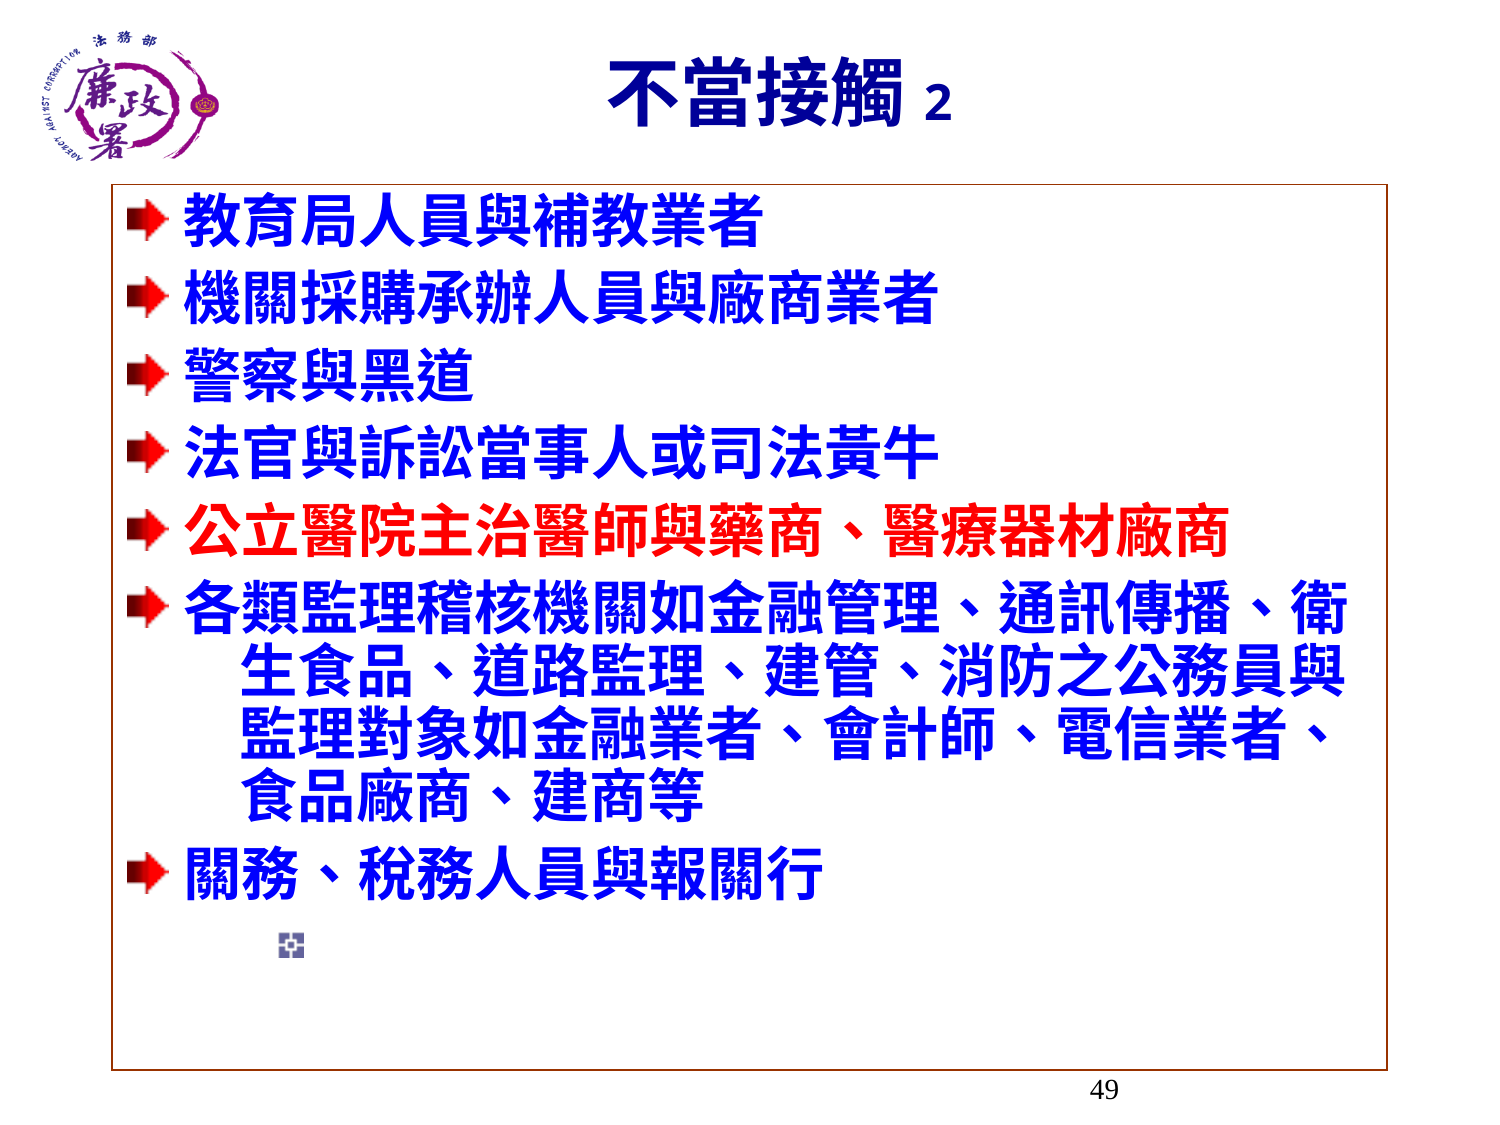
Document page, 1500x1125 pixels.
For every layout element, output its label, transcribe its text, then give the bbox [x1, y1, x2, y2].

text_box 不當接觸2 [194, 42, 1365, 138]
list 教育局人員與補教業者 機關採購承辦人員與廠商業者 警察與黑道 法官與訴訟當事人或司法黃牛 公立醫院主治醫師與藥商、醫療器材廠商 各類監理稽核機關如金融管理、通訊傳播、衛生食品、道路監理、建管、消防之公務員與監理對象如金融業者、會計師、電信業者、食品廠商、建商等 關務、稅務人員與報關行 [112, 184, 1388, 1071]
text_box [1074, 1071, 1388, 1113]
